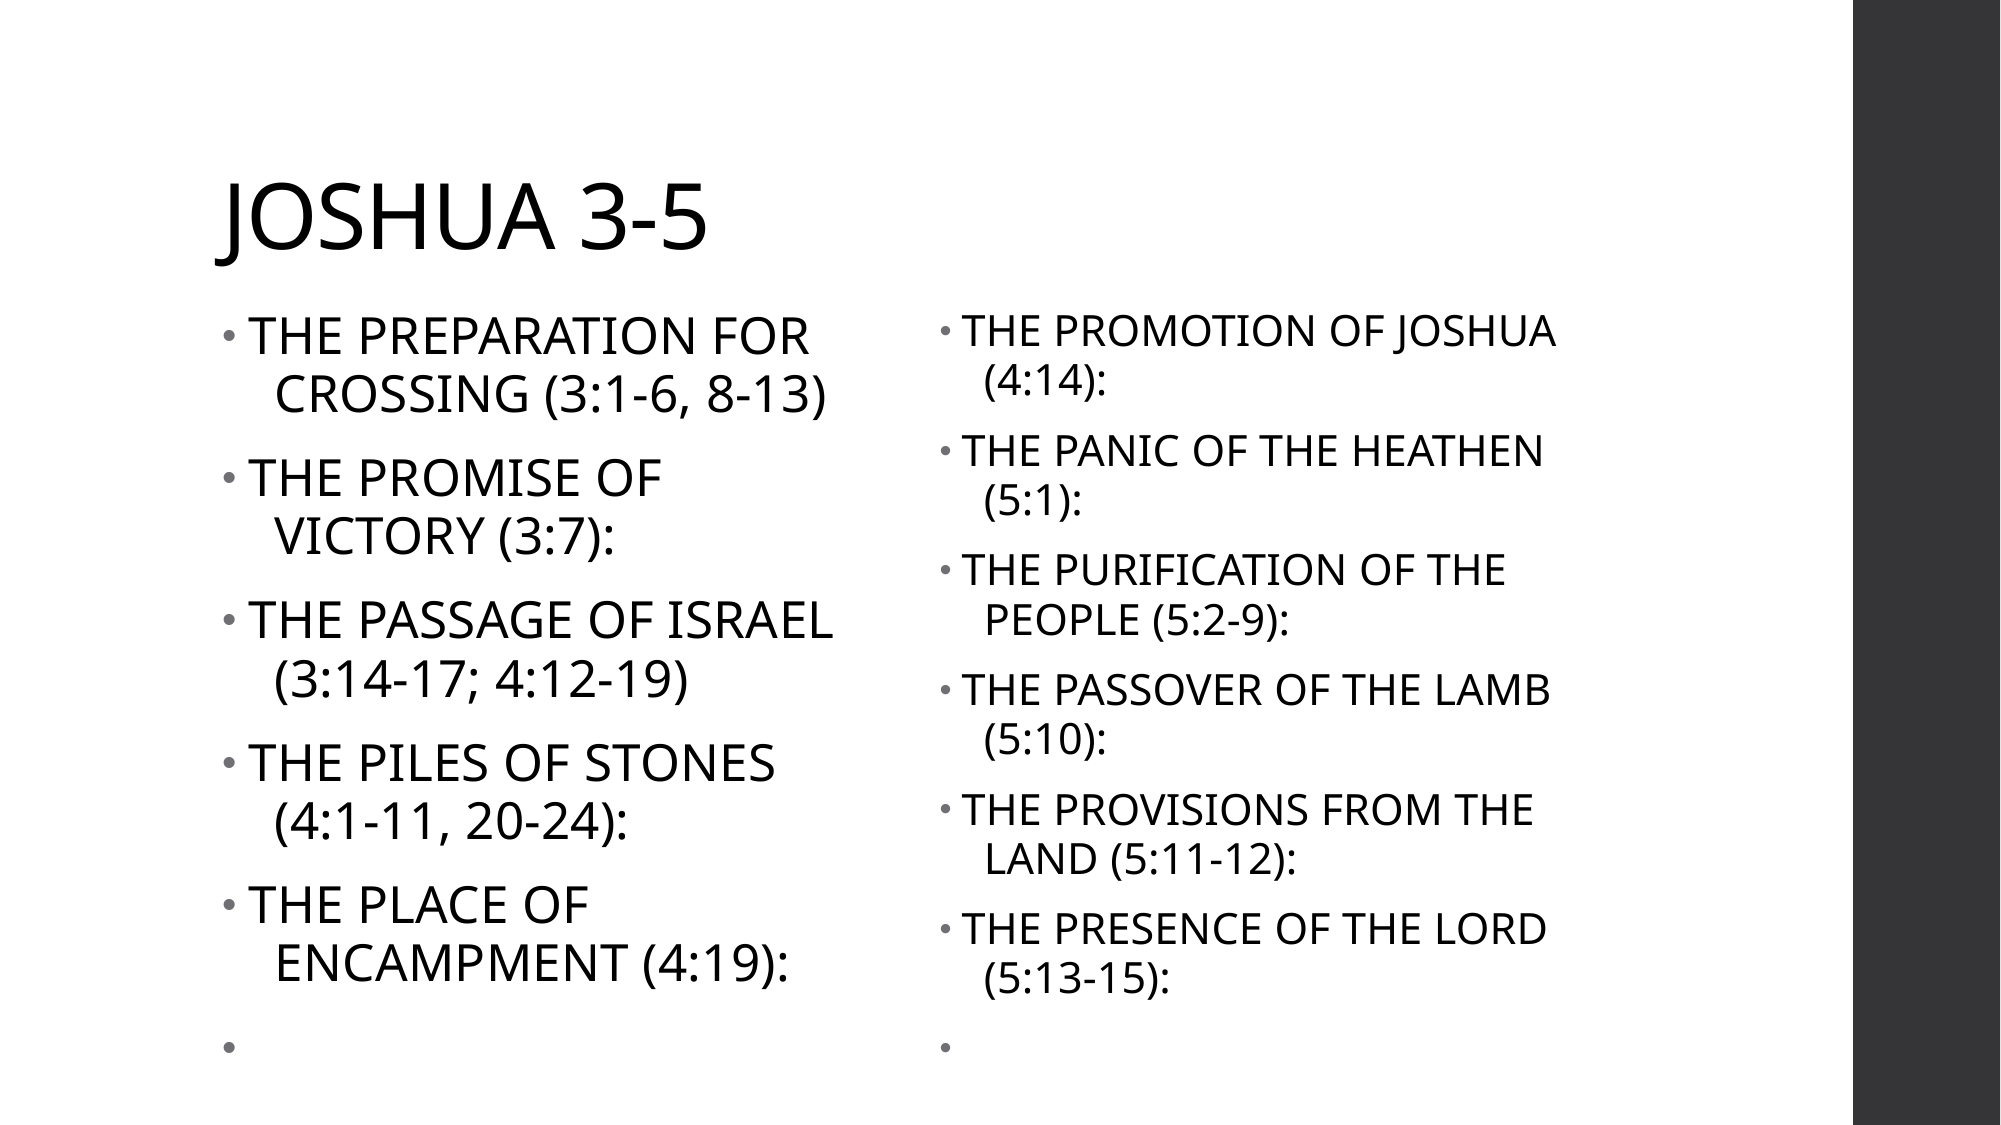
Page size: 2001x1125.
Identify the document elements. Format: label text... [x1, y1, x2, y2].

list THE PROMOTION OF JOSHUA (4:14): THE PANIC OF THE HEATHEN (5:1): THE PURIFICATION OF THE PEOPLE (5:2-9): THE PASSOVER OF THE LAMB (5:10): THE PROVISIONS FROM THE LAND (5:11-12): THE PRESENCE OF THE LORD (5:13-15): [924, 299, 1617, 1014]
list THE PREPARATION FOR CROSSING (3:1-6, 8-13) THE PROMISE OF VICTORY (3:7): THE PASSAGE OF ISRAEL (3:14-17; 4:12-19) THE PILES OF STONES (4:1-11, 20-24): THE PLACE OF ENCAMPMENT (4:19): [207, 299, 900, 1014]
title JOSHUA 3-5 [206, 60, 1797, 278]
